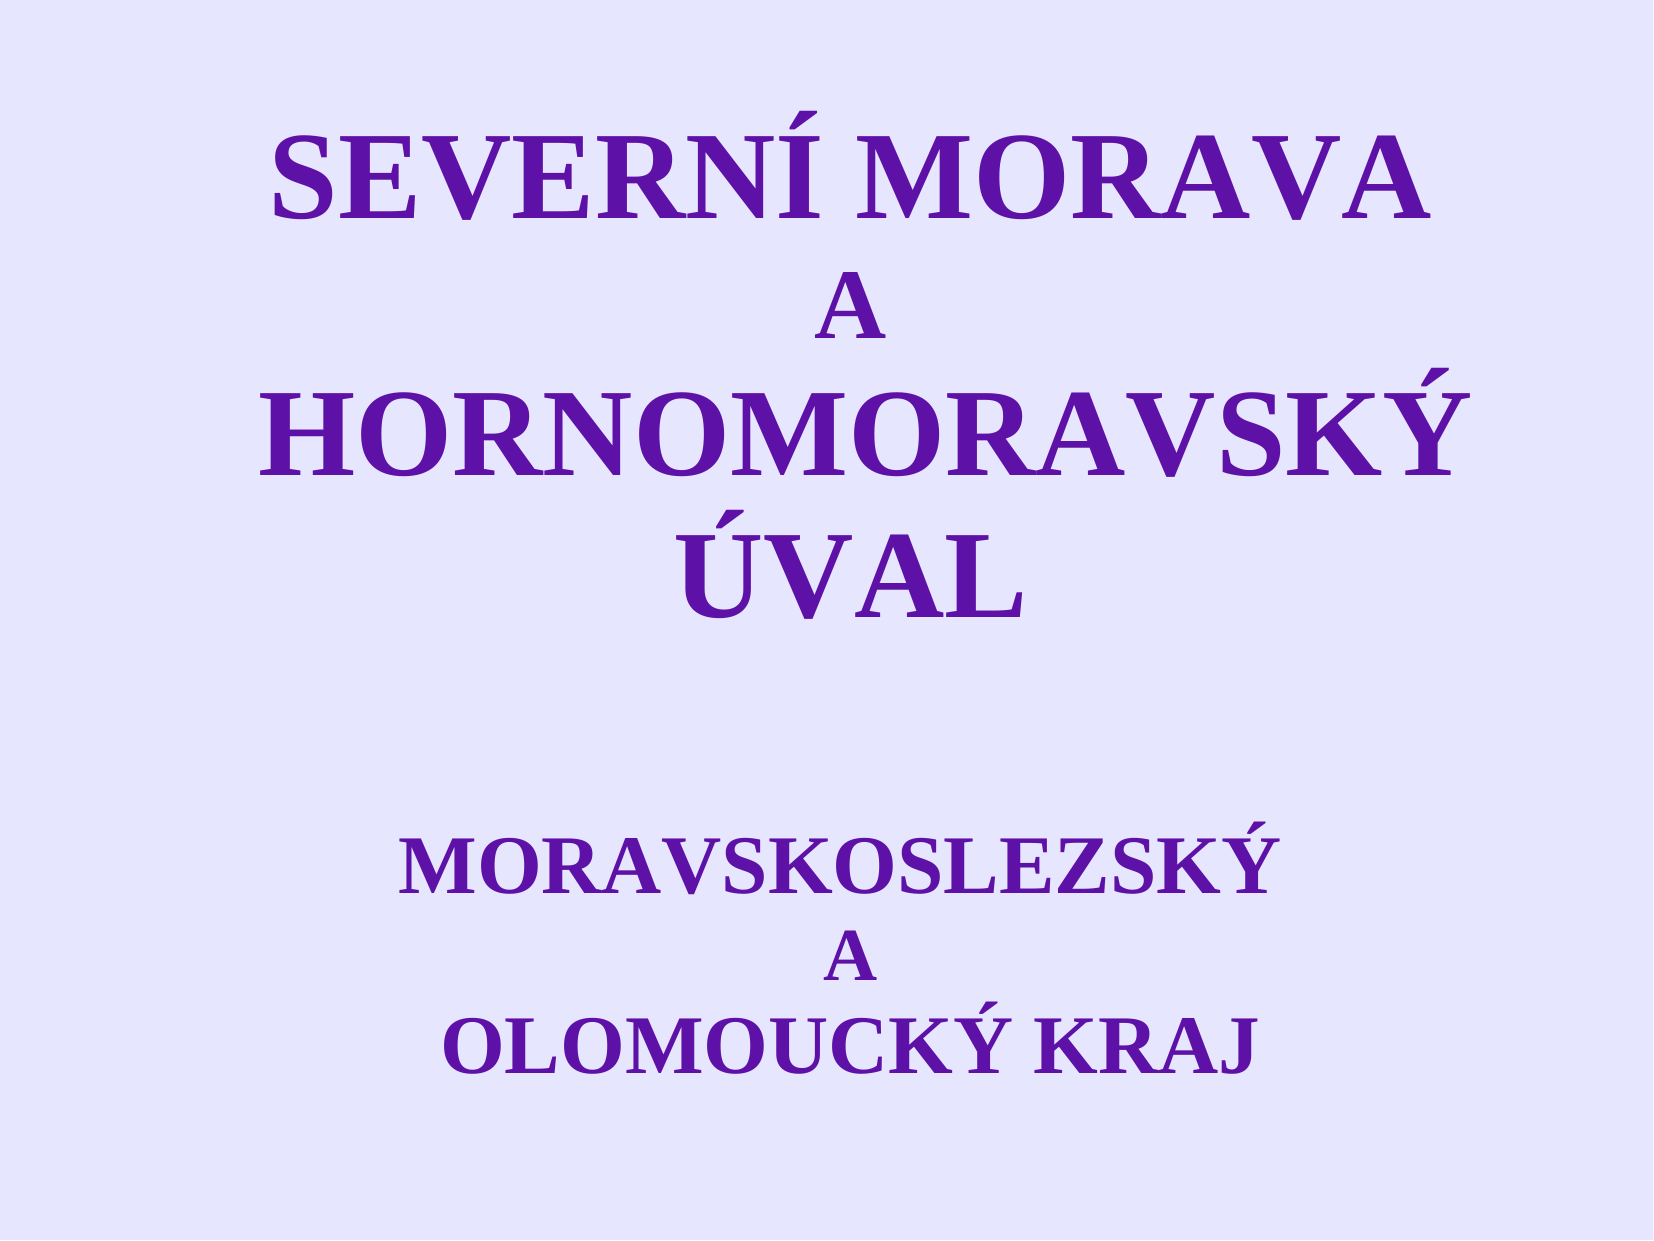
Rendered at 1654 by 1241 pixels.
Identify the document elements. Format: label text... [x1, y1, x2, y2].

title SEVERNÍ MORAVA A HORNOMORAVSKÝ ÚVAL MORAVSKOSLEZSKÝ A OLOMOUCKÝ KRAJ [106, 97, 1595, 1093]
